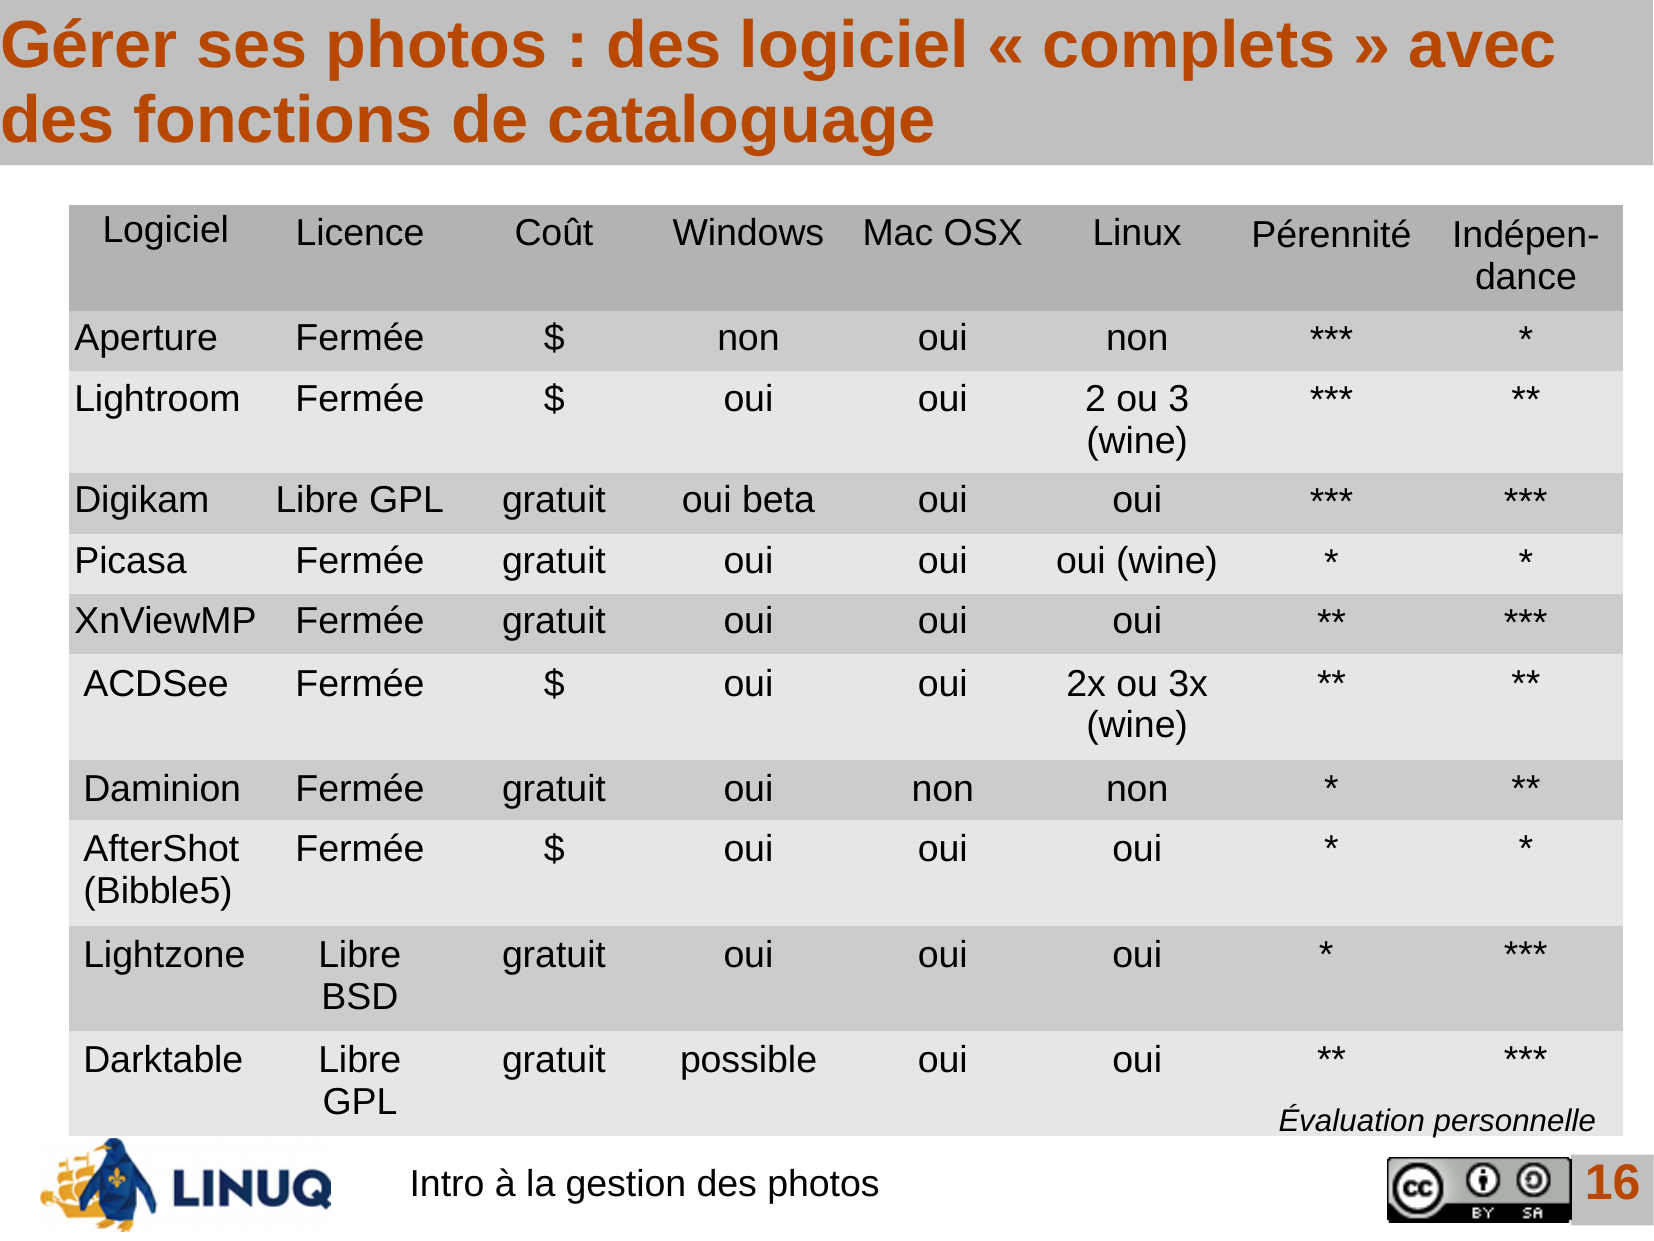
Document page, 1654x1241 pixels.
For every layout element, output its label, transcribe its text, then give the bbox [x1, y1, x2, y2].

table_cell oui [845, 311, 1040, 371]
table_cell oui [845, 1031, 1040, 1136]
table_cell oui [845, 926, 1040, 1031]
table_cell 2 ou 3 (wine) [1040, 371, 1234, 473]
table_cell * [1234, 926, 1429, 1031]
table_header Logiciel [69, 205, 263, 311]
table_cell non [1040, 760, 1234, 820]
table_cell * [1234, 820, 1429, 926]
table_cell oui [651, 654, 845, 760]
table_cell non [651, 311, 845, 371]
table_cell oui [651, 926, 845, 1031]
table_cell Fermée [263, 594, 457, 654]
table_cell oui [845, 371, 1040, 473]
table_cell oui [845, 473, 1040, 534]
table_cell *** [1429, 473, 1623, 534]
table_cell Fermée [263, 371, 457, 473]
table_cell oui [1040, 594, 1234, 654]
table_cell *** [1429, 594, 1623, 654]
table_cell oui beta [651, 473, 845, 534]
table_cell oui [1040, 1031, 1234, 1136]
table_cell XnViewMP [69, 594, 263, 654]
table_cell $ [457, 371, 651, 473]
table_header Mac OSX [845, 205, 1040, 311]
table_header Coût [457, 205, 651, 311]
table_cell non [1040, 311, 1234, 371]
picture [40, 1138, 331, 1232]
table_cell * [1429, 311, 1623, 371]
table_cell *** [1234, 371, 1429, 473]
table_cell Aperture [69, 311, 263, 371]
table_cell oui [651, 594, 845, 654]
table_cell $ [457, 654, 651, 760]
text_box Évaluation personnelle [1263, 1096, 1612, 1149]
table_cell oui [651, 820, 845, 926]
table_cell ** [1429, 654, 1623, 760]
table_cell * [1429, 534, 1623, 594]
table_cell AfterShot (Bibble5) [69, 820, 263, 926]
table_cell oui [845, 654, 1040, 760]
table_header Licence [263, 205, 457, 311]
table_cell * [1429, 820, 1623, 926]
table_cell ACDSee [69, 654, 263, 760]
table_cell oui (wine) [1040, 534, 1234, 594]
table_cell Fermée [263, 311, 457, 371]
table_cell ** [1234, 654, 1429, 760]
table_cell Libre GPL [263, 473, 457, 534]
table_header Windows [651, 205, 845, 311]
table_cell Digikam [69, 473, 263, 534]
table_cell Lightzone [69, 926, 263, 1031]
title Gérer ses photos : des logiciel « complets » avec des fonctions de cataloguage [0, 0, 1654, 166]
table_cell gratuit [457, 594, 651, 654]
table_cell Libre BSD [263, 926, 457, 1031]
table_cell 2x ou 3x (wine) [1040, 654, 1234, 760]
table_header Linux [1040, 205, 1234, 311]
table_cell ** [1234, 1031, 1429, 1136]
picture [1387, 1157, 1572, 1223]
table_cell gratuit [457, 760, 651, 820]
table_header Pérennité [1234, 205, 1429, 311]
table_cell oui [845, 534, 1040, 594]
table_cell Fermée [263, 820, 457, 926]
table_cell oui [1040, 926, 1234, 1031]
table_cell gratuit [457, 1031, 651, 1136]
table_cell Lightroom [69, 371, 263, 473]
table_cell ** [1429, 760, 1623, 820]
table_cell oui [651, 371, 845, 473]
table_cell gratuit [457, 534, 651, 594]
table_cell $ [457, 311, 651, 371]
table_cell Darktable [69, 1031, 263, 1136]
table_cell *** [1234, 311, 1429, 371]
table_cell *** [1429, 926, 1623, 1031]
table_cell Fermée [263, 760, 457, 820]
table_cell *** [1234, 473, 1429, 534]
table_cell oui [651, 534, 845, 594]
table_cell oui [1040, 820, 1234, 926]
table_cell gratuit [457, 926, 651, 1031]
table_cell ** [1234, 594, 1429, 654]
table_cell oui [845, 594, 1040, 654]
table_cell gratuit [457, 473, 651, 534]
table_cell * [1234, 760, 1429, 820]
table_cell Daminion [69, 760, 263, 820]
table_cell *** [1429, 1031, 1623, 1136]
table_cell oui [1040, 473, 1234, 534]
table_cell oui [845, 820, 1040, 926]
table_cell non [845, 760, 1040, 820]
table_cell ** [1429, 371, 1623, 473]
table_cell Picasa [69, 534, 263, 594]
table_cell * [1234, 534, 1429, 594]
table_header Indépen- dance [1429, 205, 1623, 311]
table_cell $ [457, 820, 651, 926]
table_cell Fermée [263, 654, 457, 760]
table_cell Fermée [263, 534, 457, 594]
table_cell oui [651, 760, 845, 820]
table_cell possible [651, 1031, 845, 1136]
table_cell Libre GPL [263, 1031, 457, 1136]
